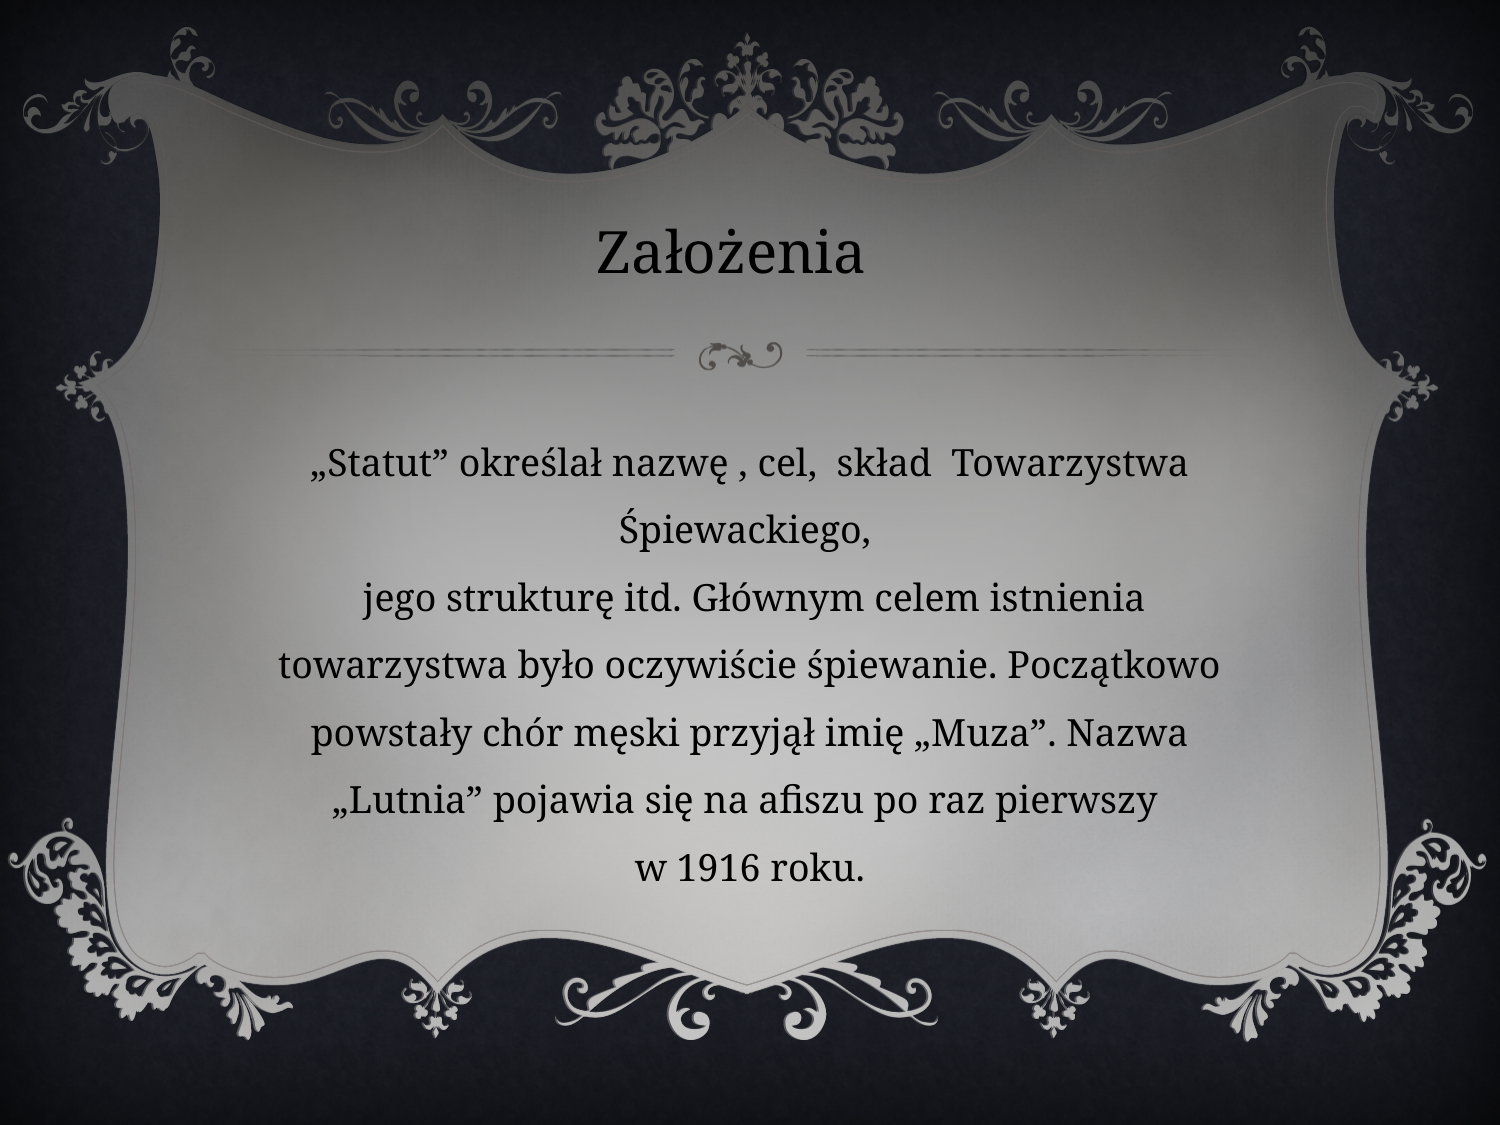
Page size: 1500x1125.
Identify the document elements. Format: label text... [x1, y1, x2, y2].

list „Statut” określał nazwę , cel, skład Towarzystwa Śpiewackiego, jego strukturę itd. Głównym celem istnienia towarzystwa było oczywiście śpiewanie. Początkowo powstały chór męski przyjął imię „Muza”. Nazwa „Lutnia” pojawia się na afiszu po raz pierwszy w 1916 roku. [225, 408, 1275, 900]
title Założenia [206, 208, 1257, 321]
picture [0, 0, 1500, 1125]
